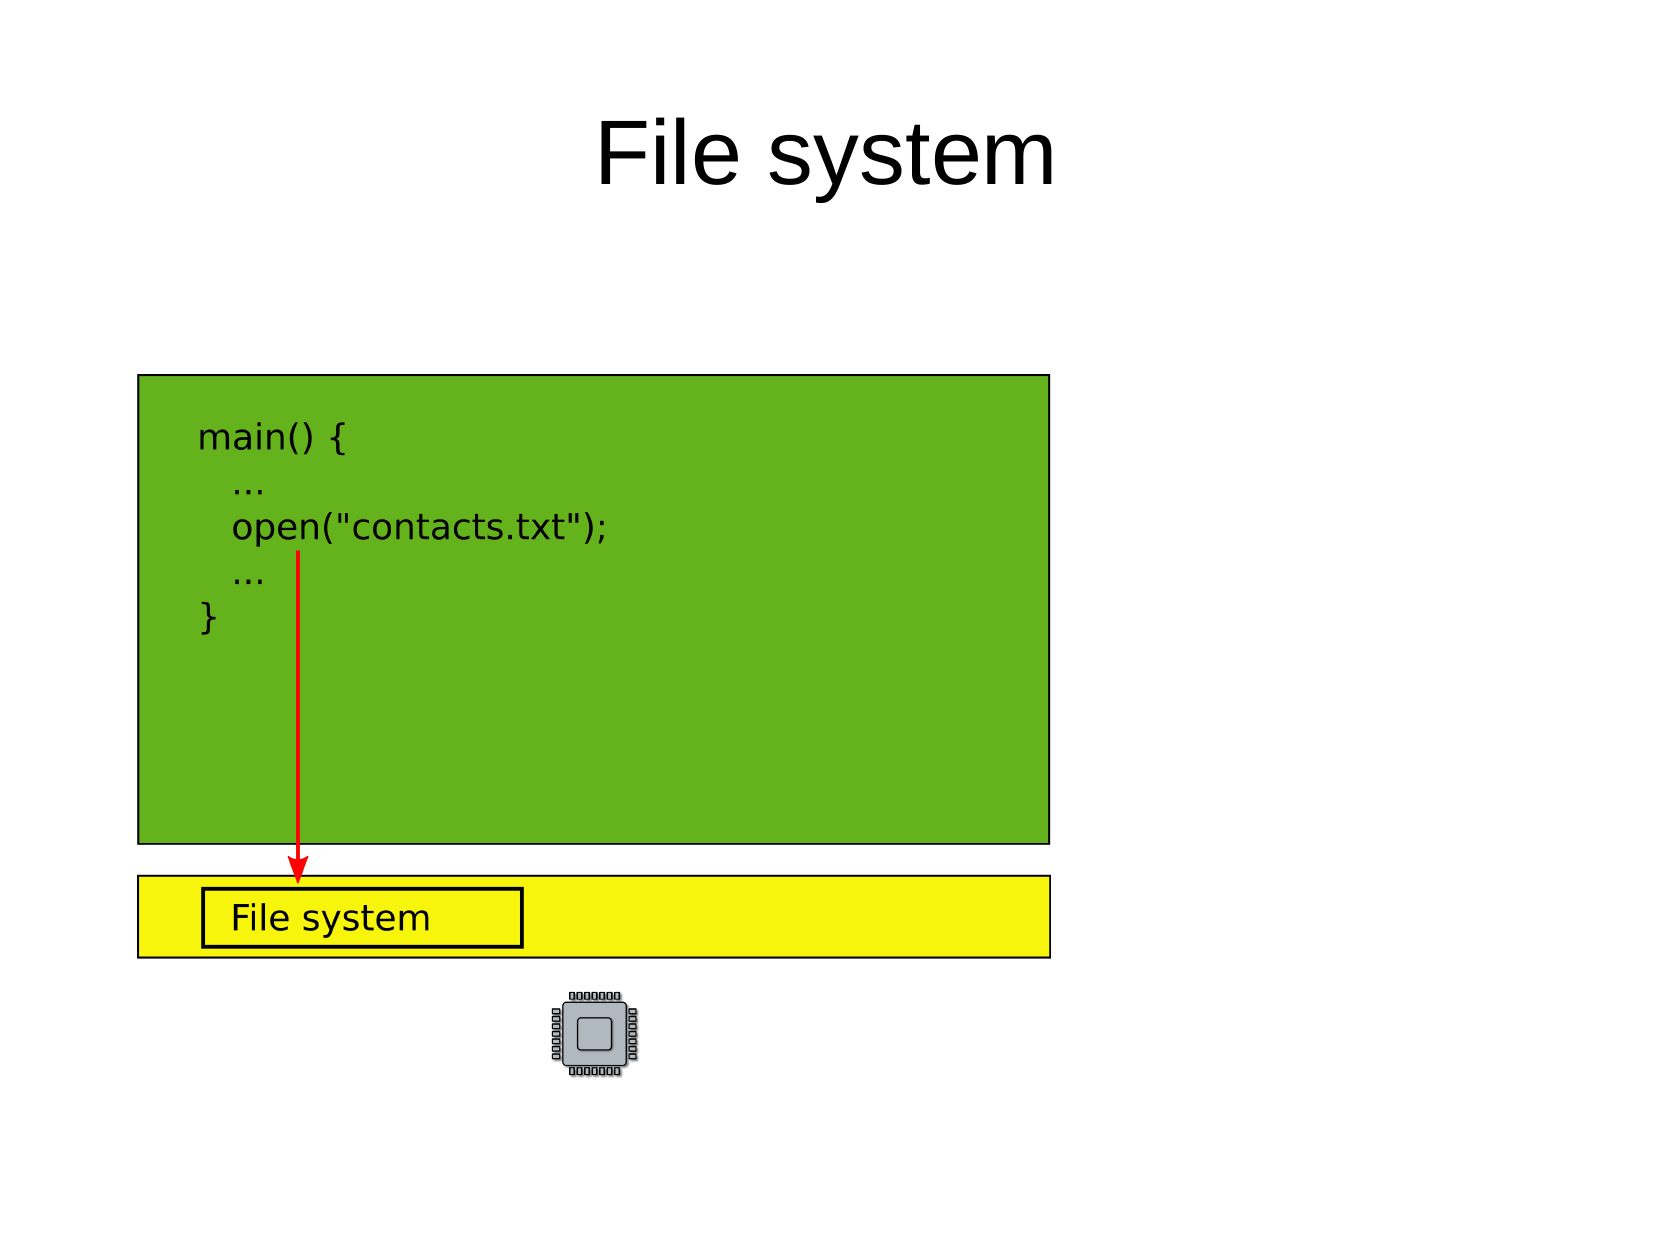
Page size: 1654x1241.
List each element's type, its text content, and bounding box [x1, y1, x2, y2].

title File system [82, 49, 1571, 257]
picture [137, 374, 1051, 1095]
